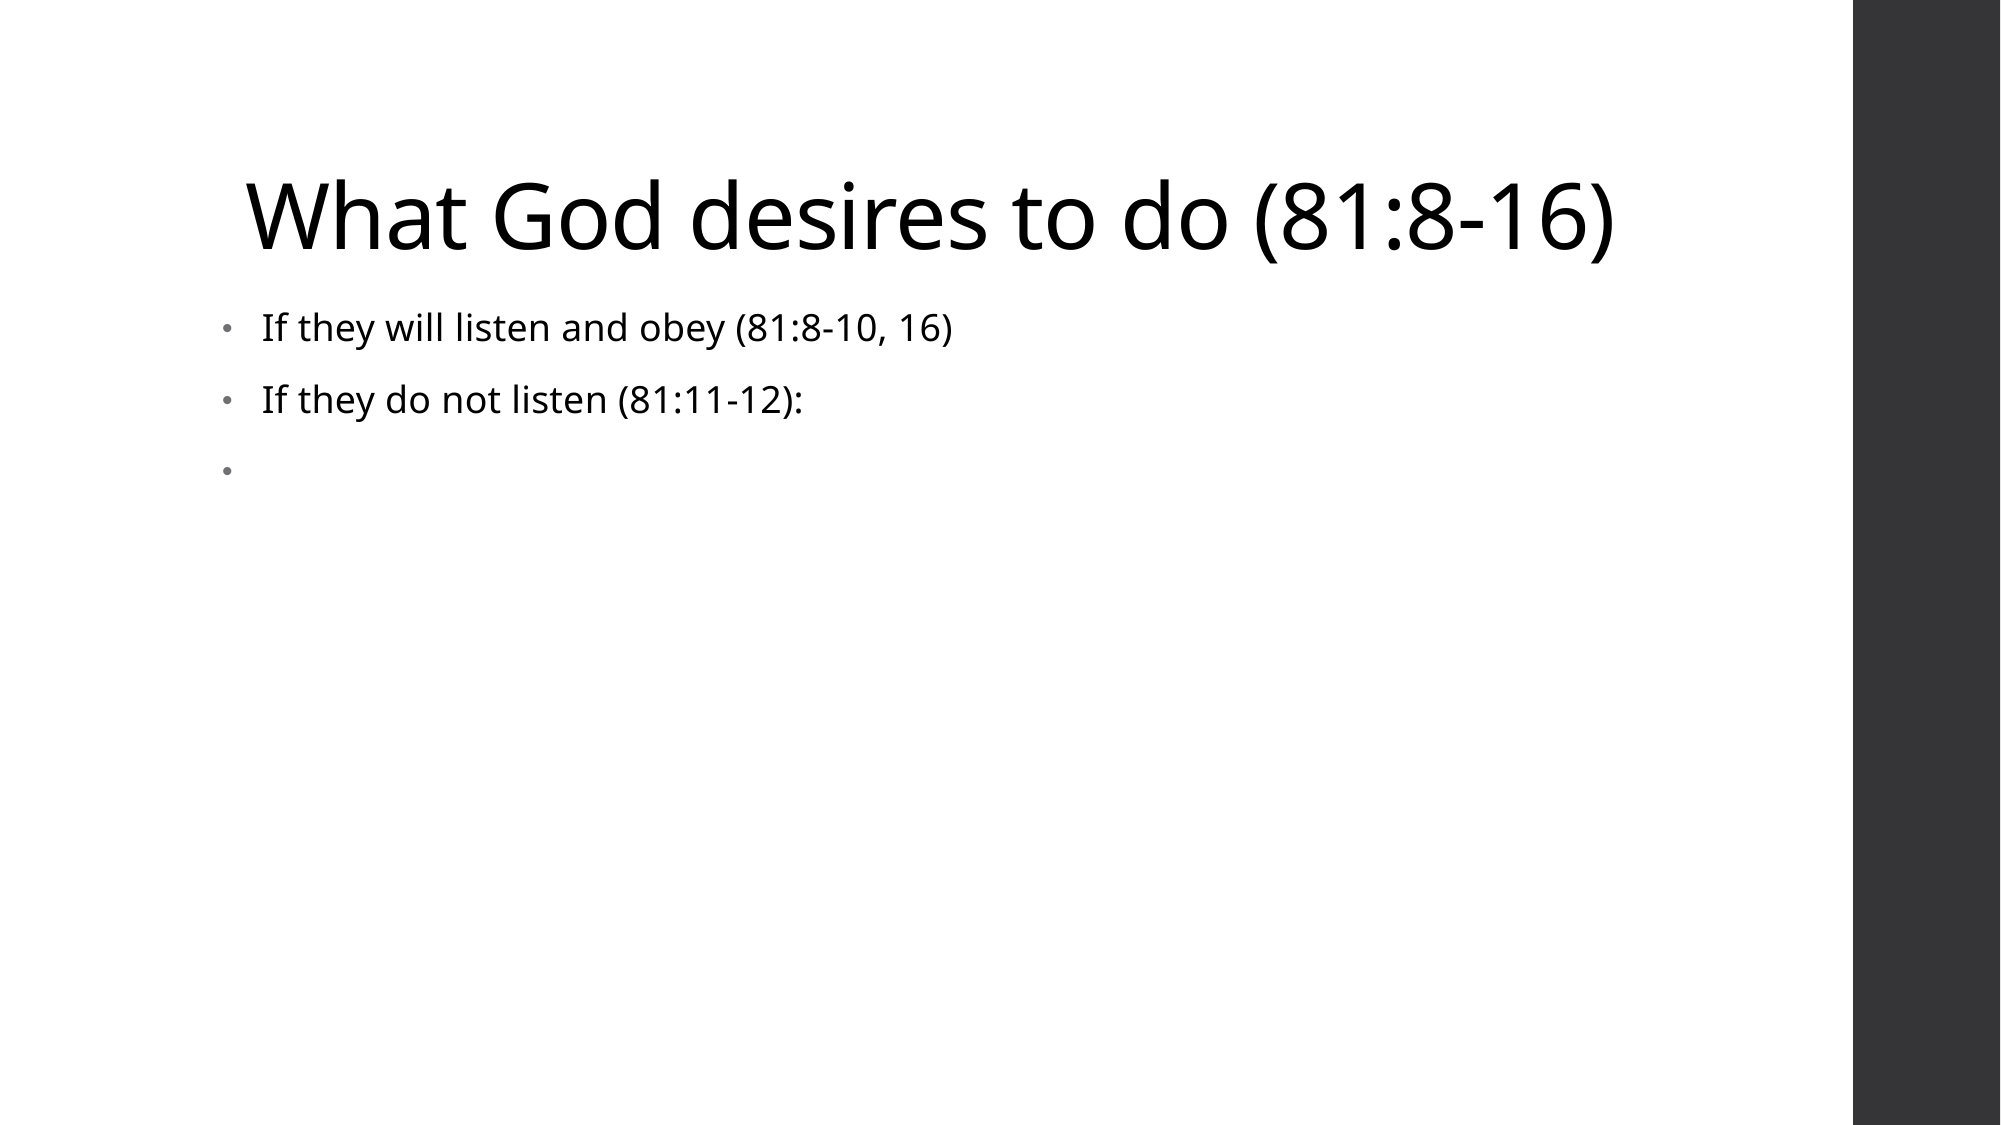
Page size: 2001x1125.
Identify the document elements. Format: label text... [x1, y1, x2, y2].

title What God desires to do (81:8-16) [206, 60, 1797, 278]
list If they will listen and obey (81:8-10, 16) If they do not listen (81:11-12): [206, 299, 1617, 1014]
